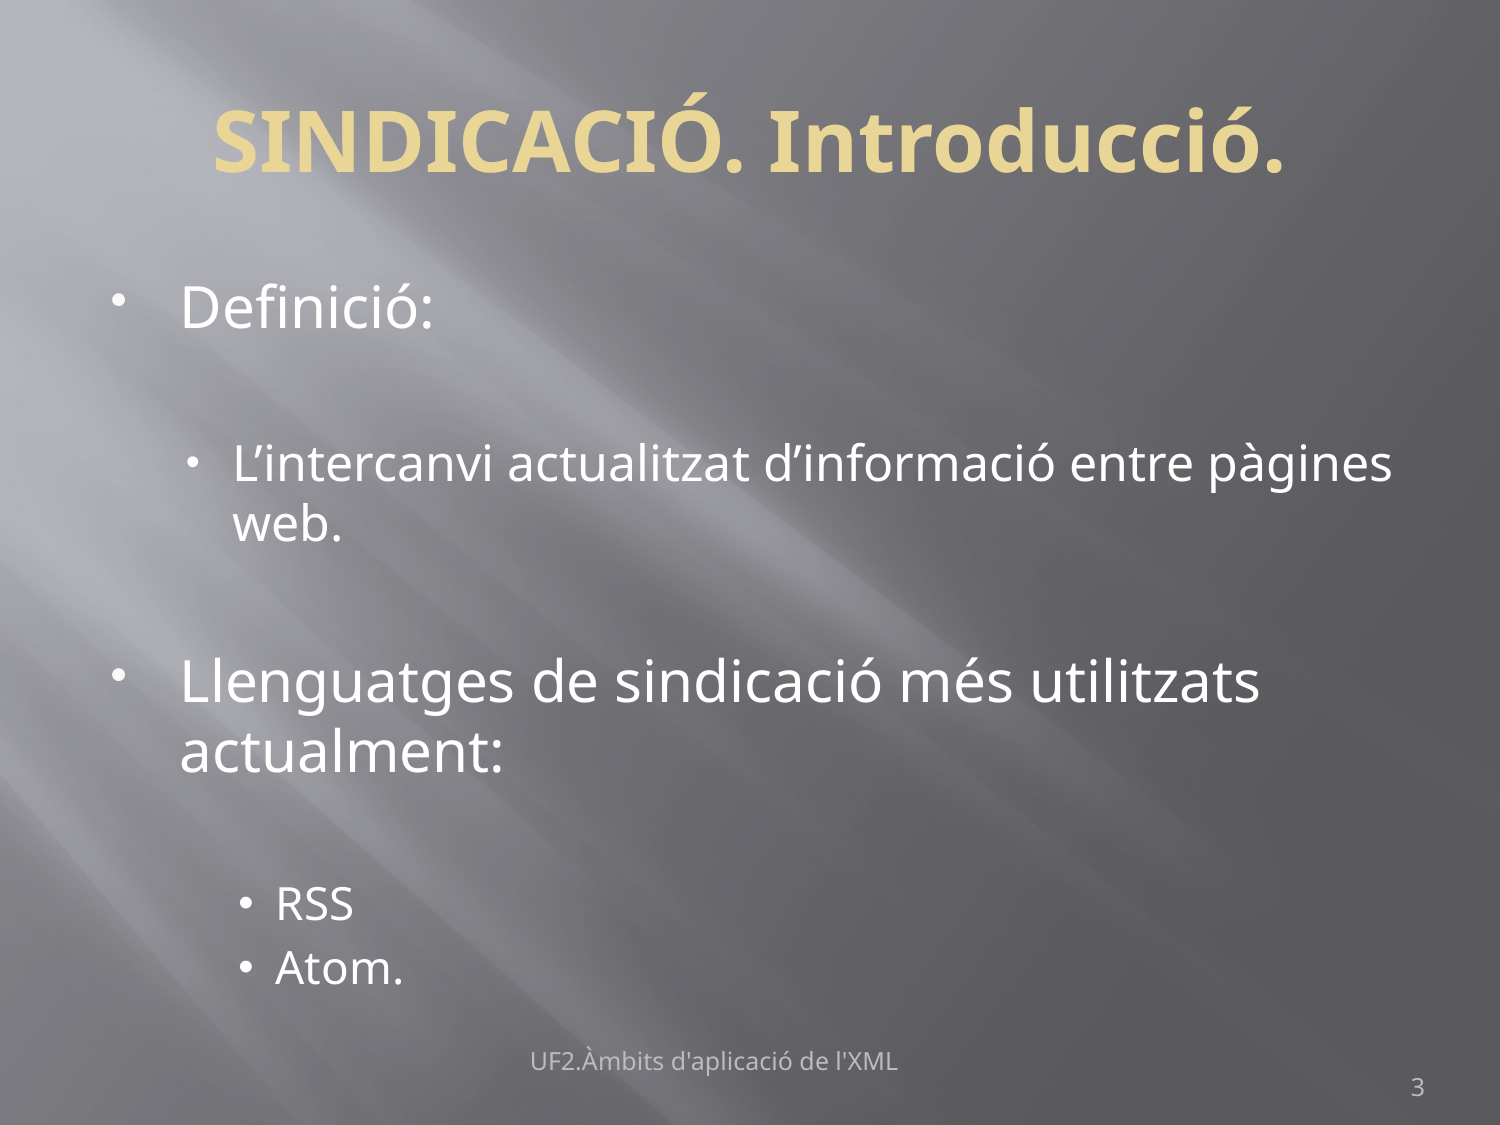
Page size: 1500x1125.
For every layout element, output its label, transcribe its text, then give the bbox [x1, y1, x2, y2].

slide_number <número> [1299, 1052, 1425, 1113]
footer UF2.Àmbits d'aplicació de l'XML [512, 1052, 988, 1113]
title SINDICACIÓ. Introducció. [75, 45, 1425, 233]
list Definició: L’intercanvi actualitzat d’informació entre pàgines web. Llenguatges de sindicació més utilitzats actualment: RSS Atom. [75, 262, 1425, 1035]
picture [0, 0, 1500, 1125]
